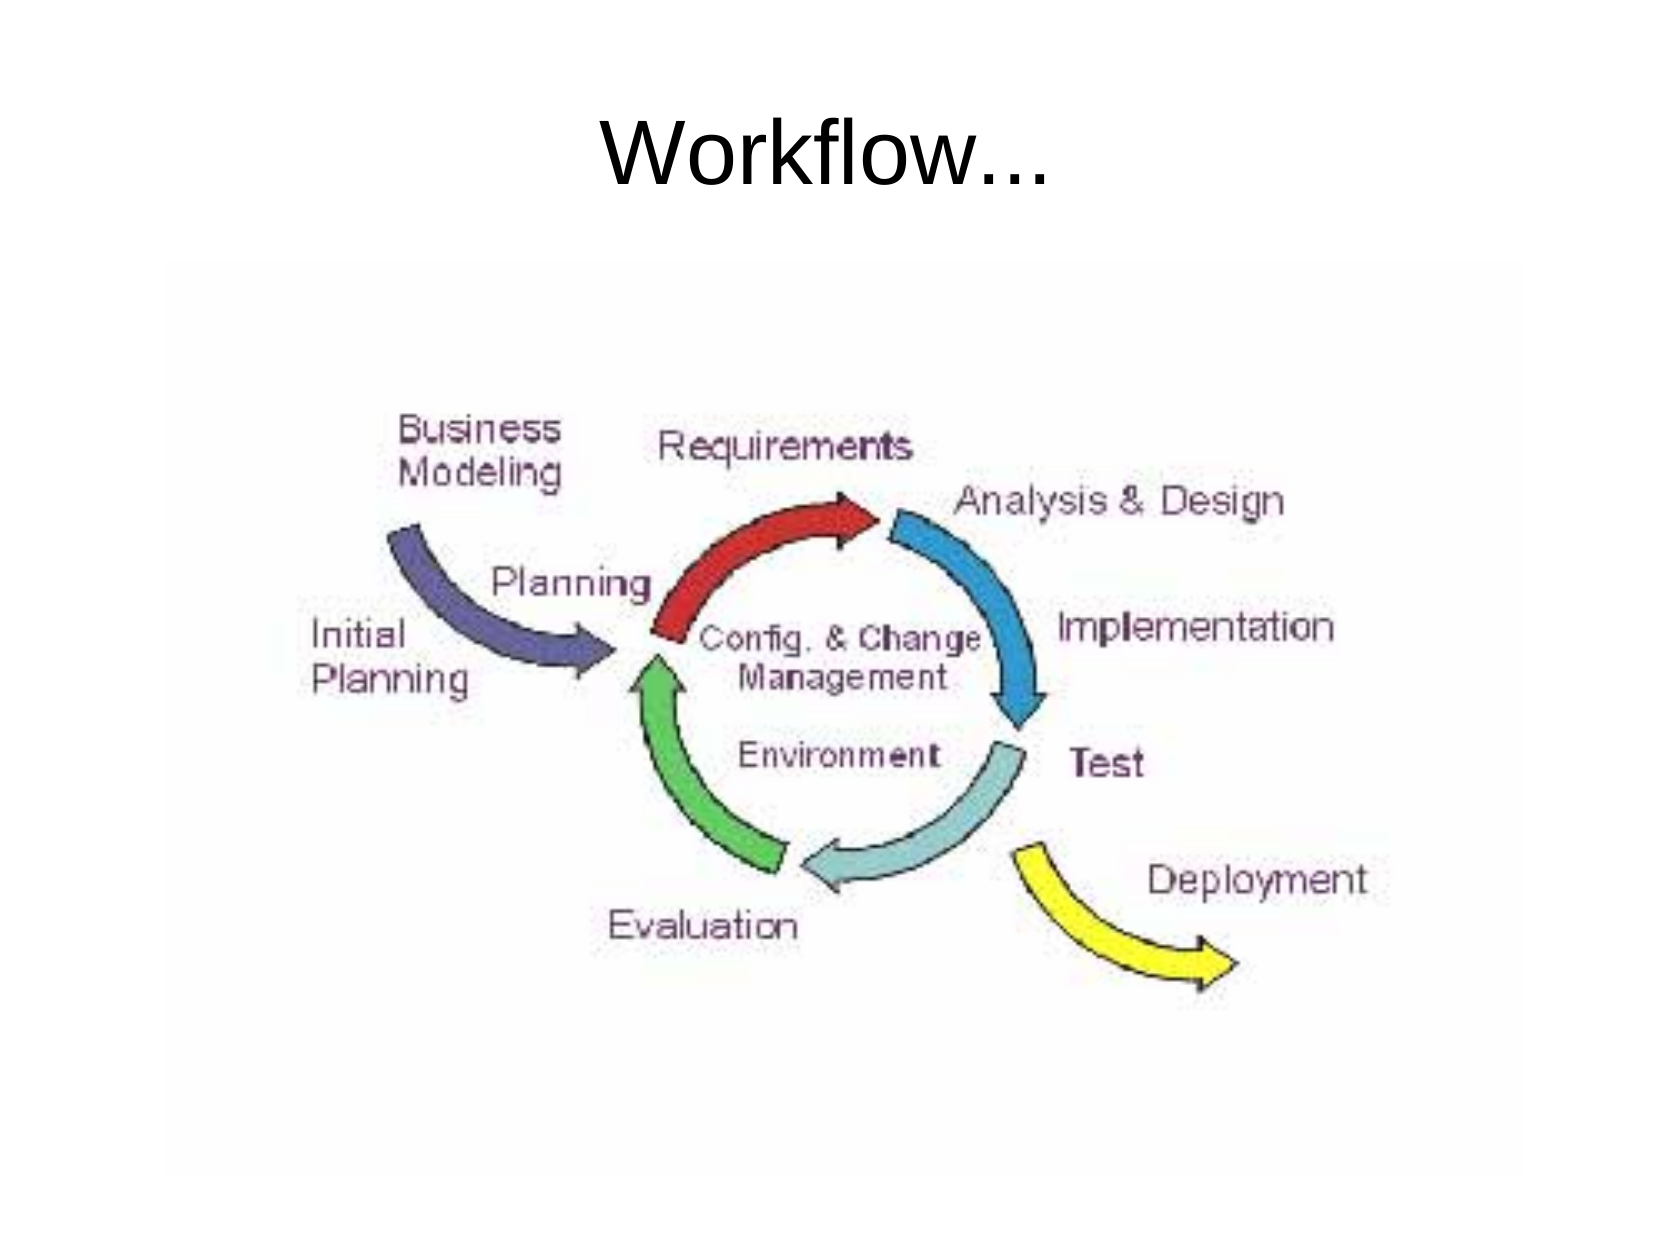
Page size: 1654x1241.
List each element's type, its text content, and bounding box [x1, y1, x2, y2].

picture [165, 260, 1524, 1176]
title Workflow... [82, 49, 1571, 257]
